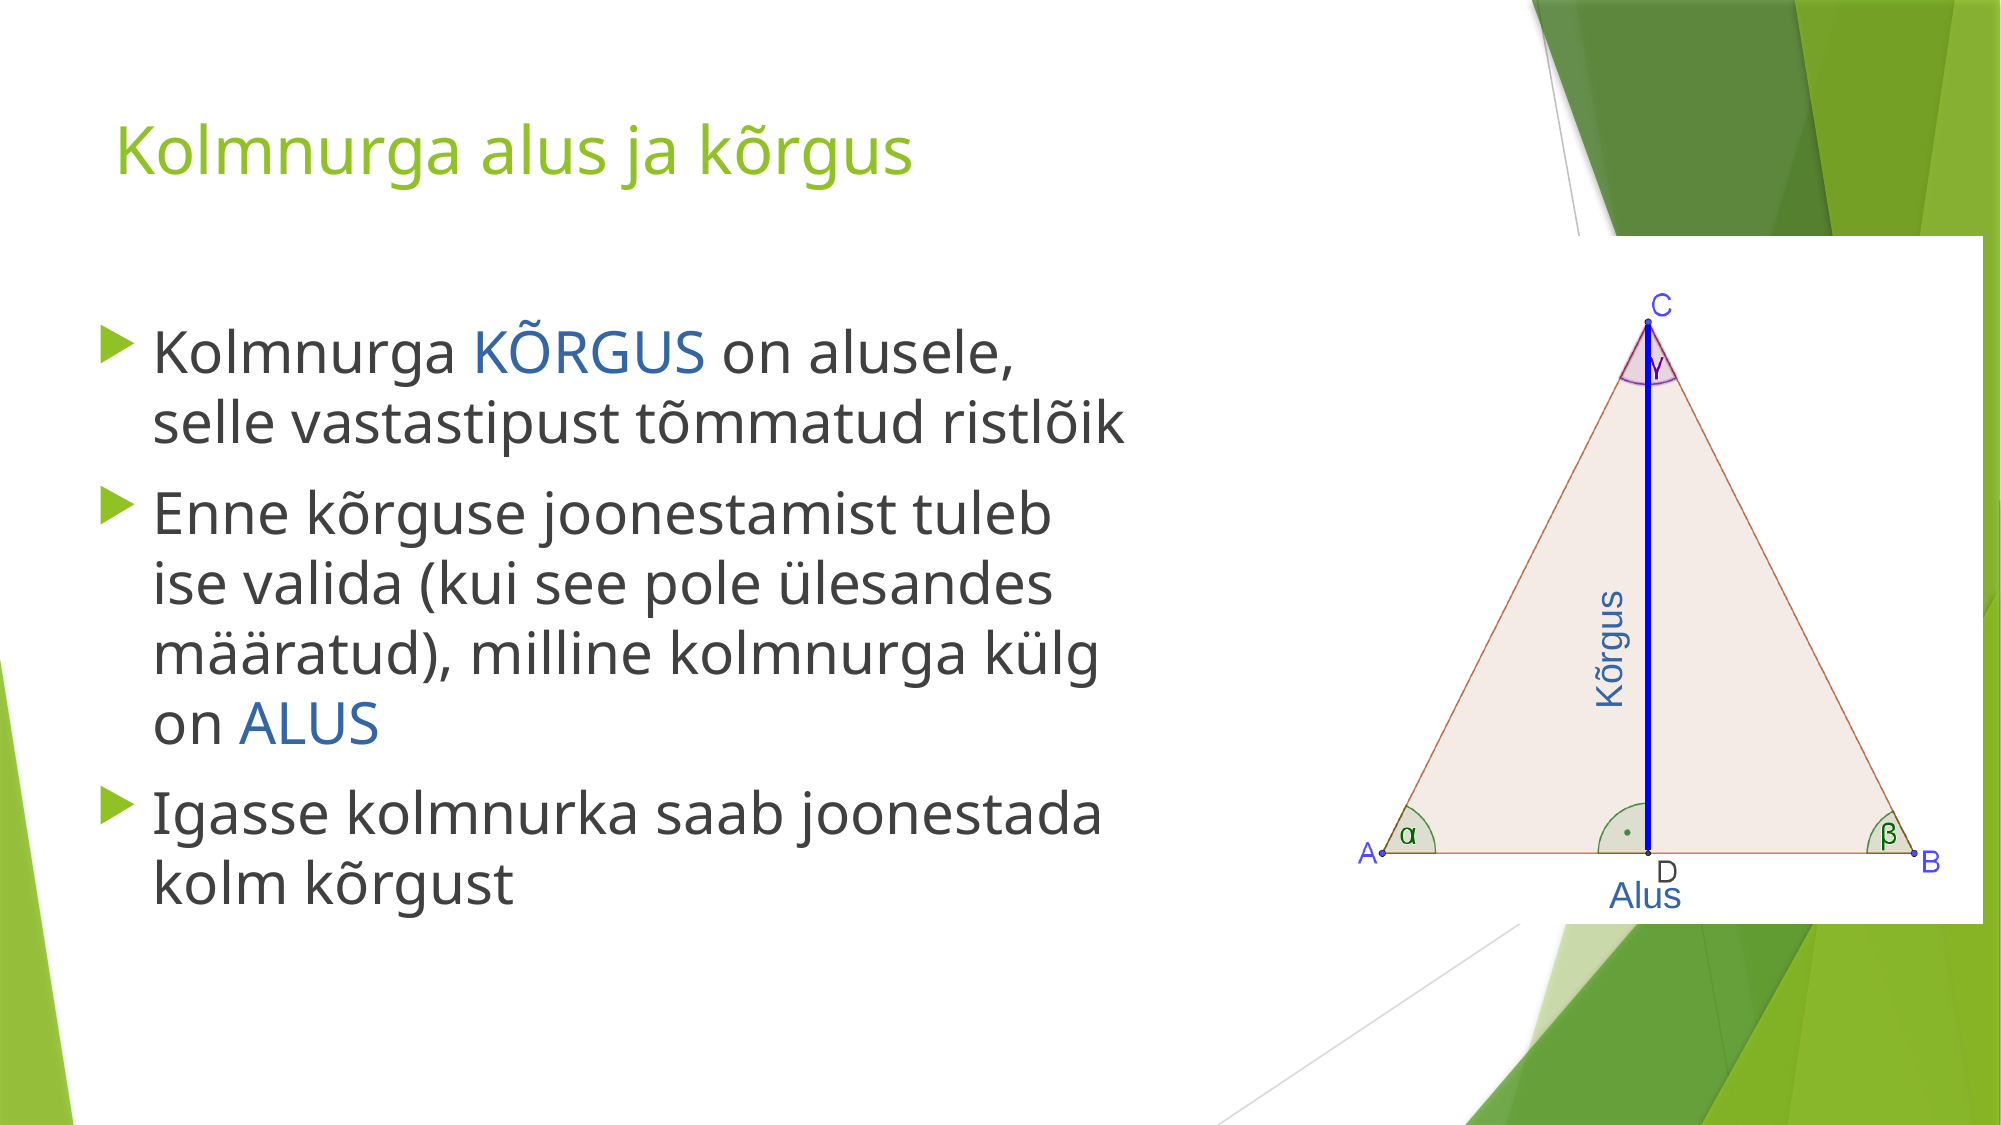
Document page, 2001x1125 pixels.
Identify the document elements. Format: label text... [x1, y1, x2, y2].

text_box Kõrgus [1580, 576, 1638, 725]
picture [1332, 236, 1983, 924]
list Kolmnurga KÕRGUS on alusele, selle vastastipust tõmmatud ristlõik Enne kõrguse joonestamist tuleb ise valida (kui see pole ülesandes määratud), milline kolmnurga külg on ALUS Igasse kolmnurka saab joonestada kolm kõrgust [81, 308, 1152, 1063]
text_box Alus [1594, 866, 1697, 924]
title Kolmnurga alus ja kõrgus [99, 99, 1613, 237]
